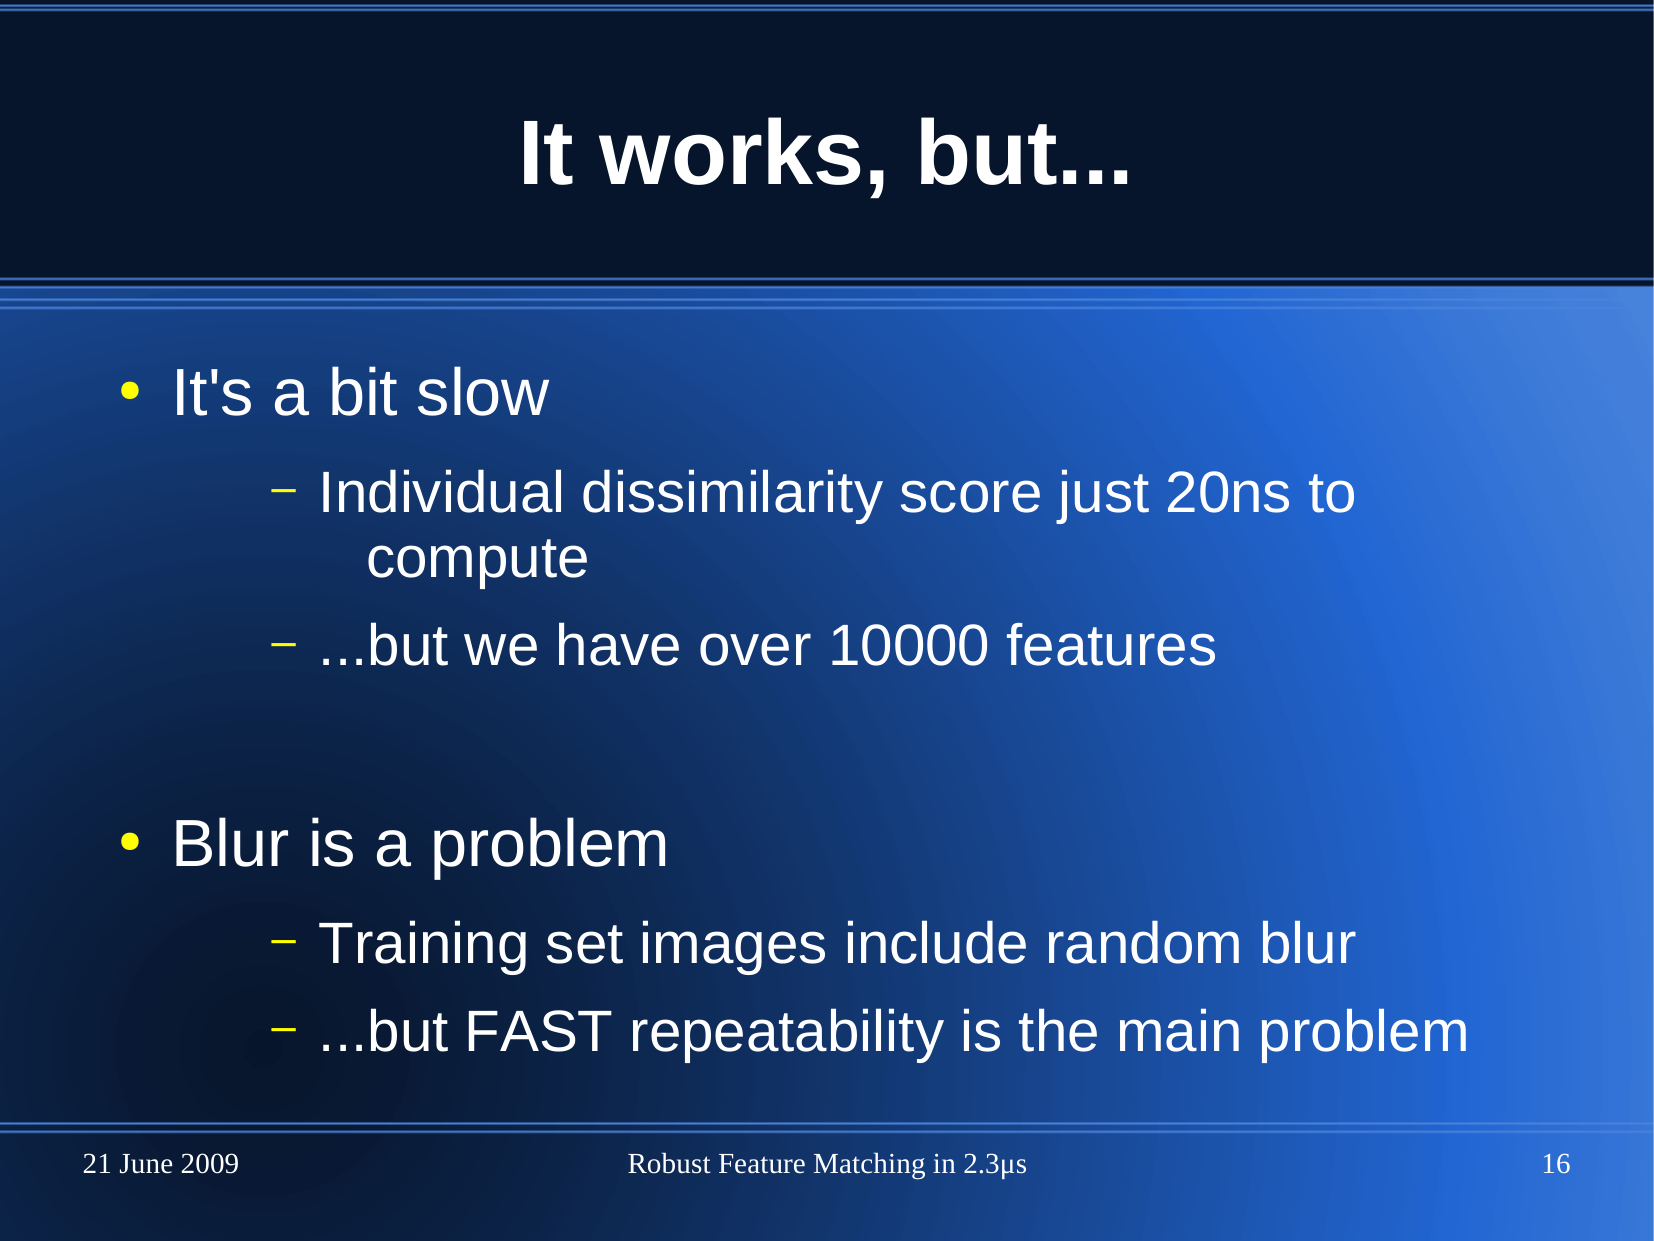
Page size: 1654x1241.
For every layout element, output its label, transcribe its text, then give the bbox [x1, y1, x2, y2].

picture [0, 0, 1654, 1241]
list It's a bit slow Individual dissimilarity score just 20ns to compute ...but we have over 10000 features Blur is a problem Training set images include random blur ...but FAST repeatability is the main problem [82, 355, 1571, 1159]
title It works, but... [82, 56, 1571, 250]
